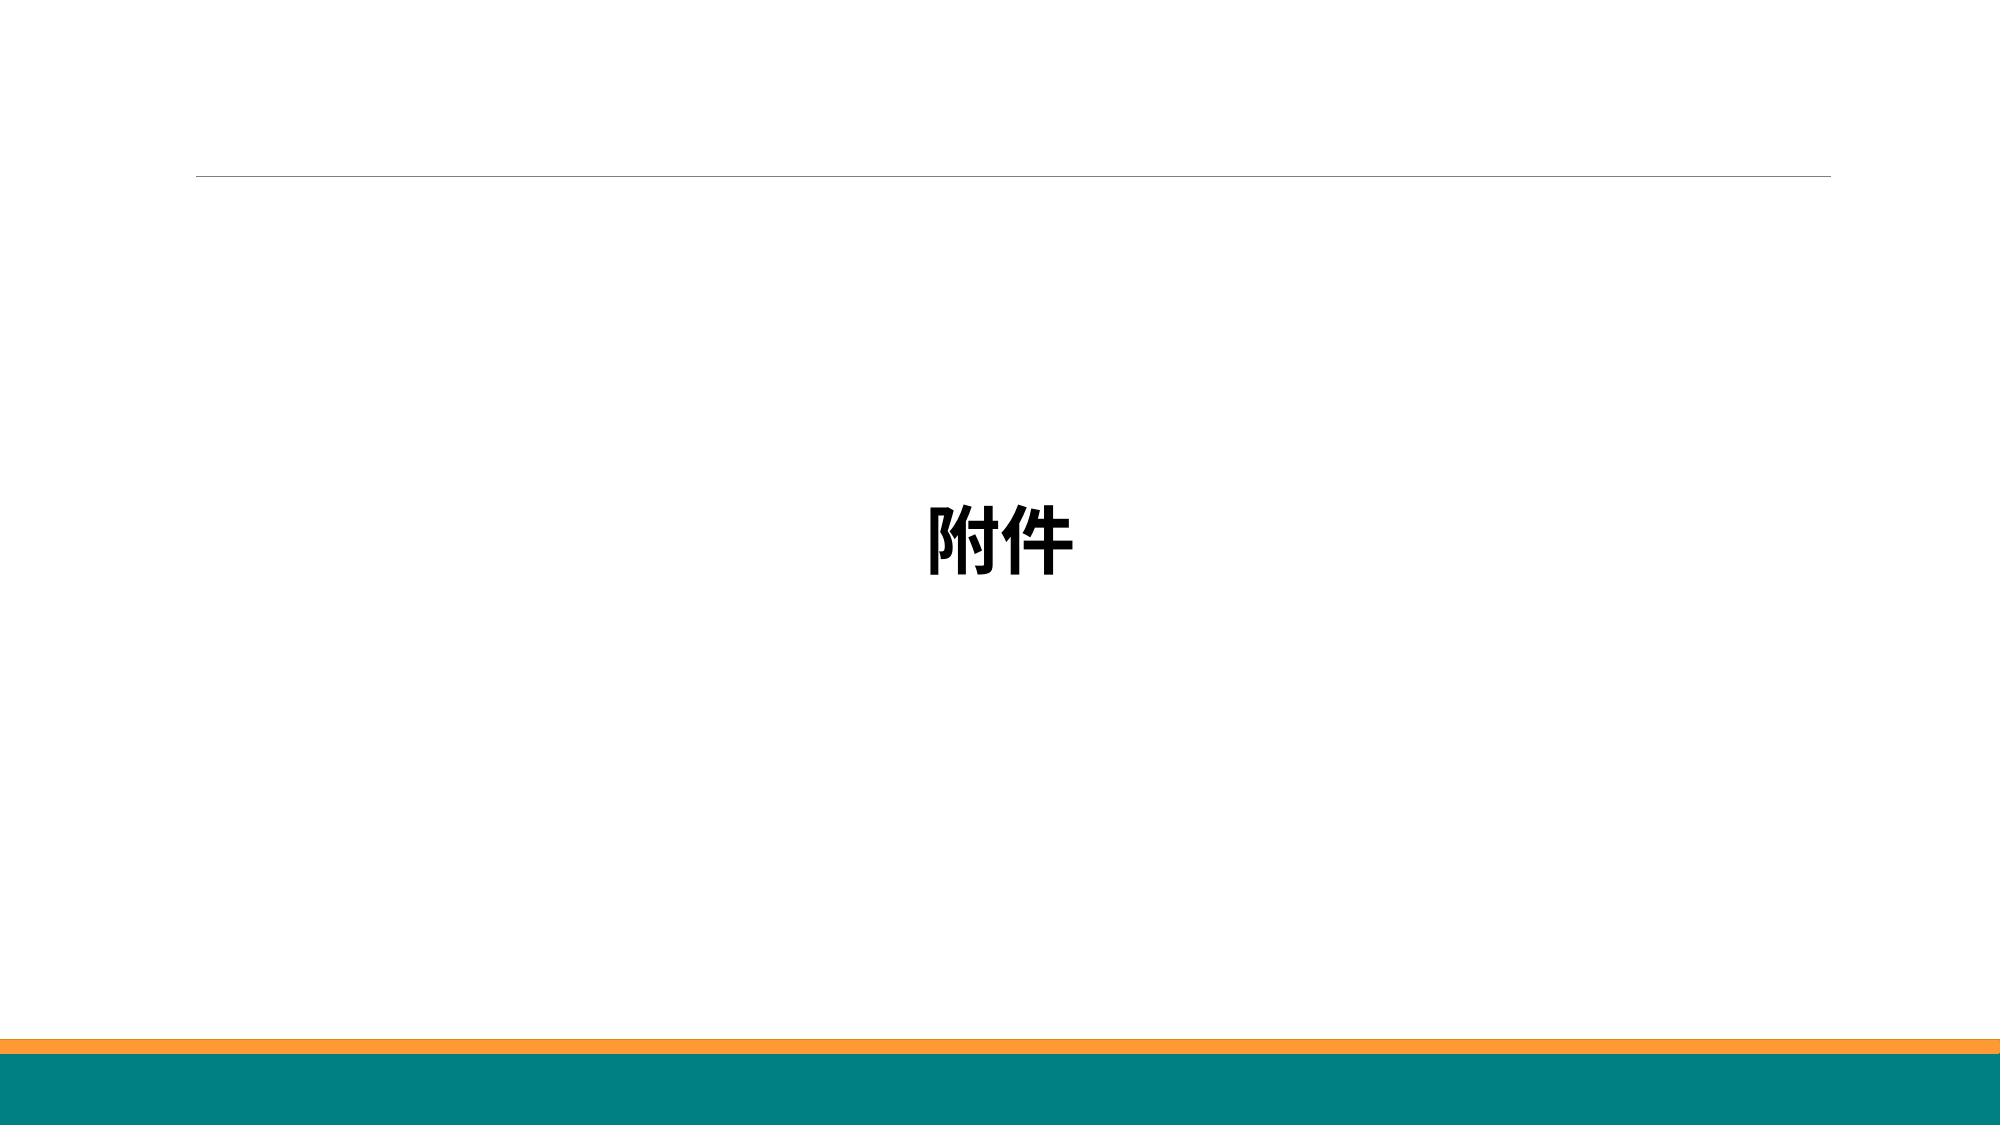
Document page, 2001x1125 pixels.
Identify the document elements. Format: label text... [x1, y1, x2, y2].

text_box 附件 [325, 485, 1676, 627]
